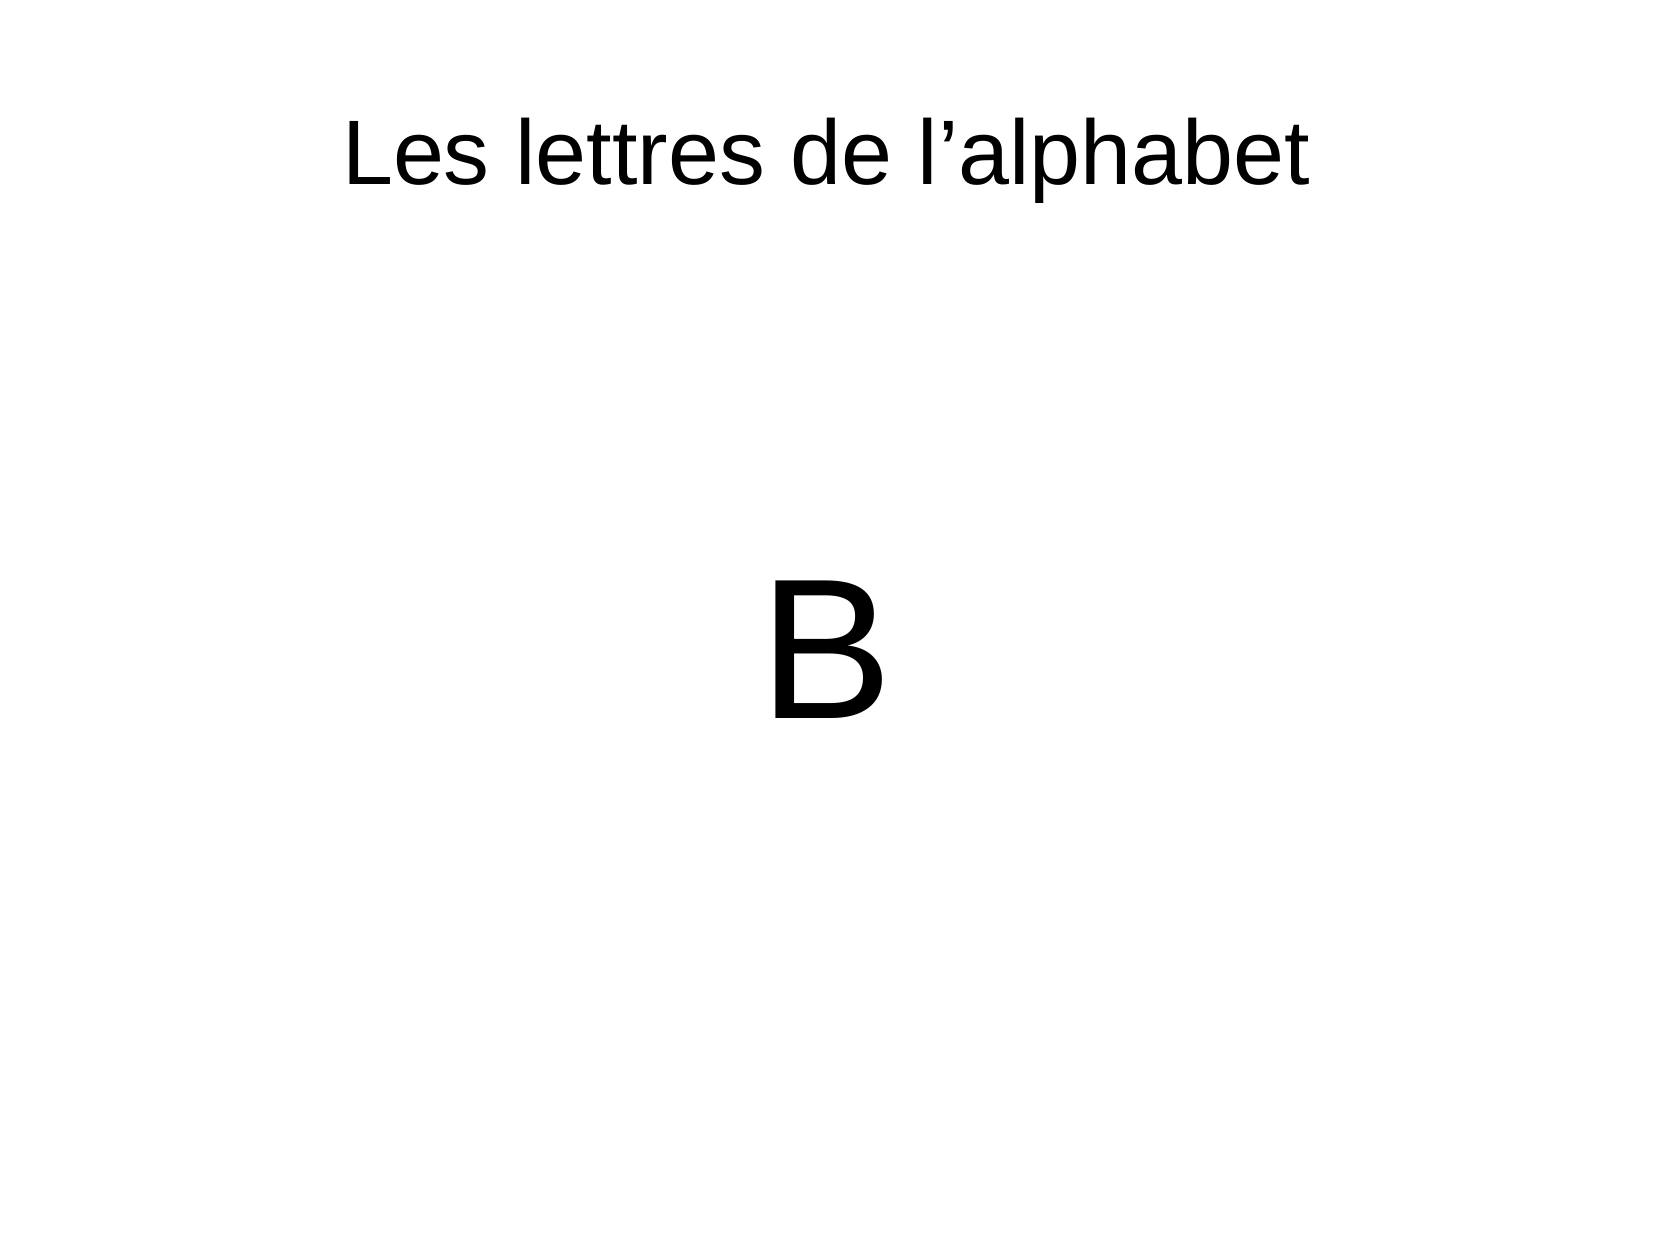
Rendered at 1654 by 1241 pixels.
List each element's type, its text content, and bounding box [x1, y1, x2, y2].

subtitle B [82, 290, 1571, 1010]
title Les lettres de l’alphabet [82, 49, 1571, 257]
